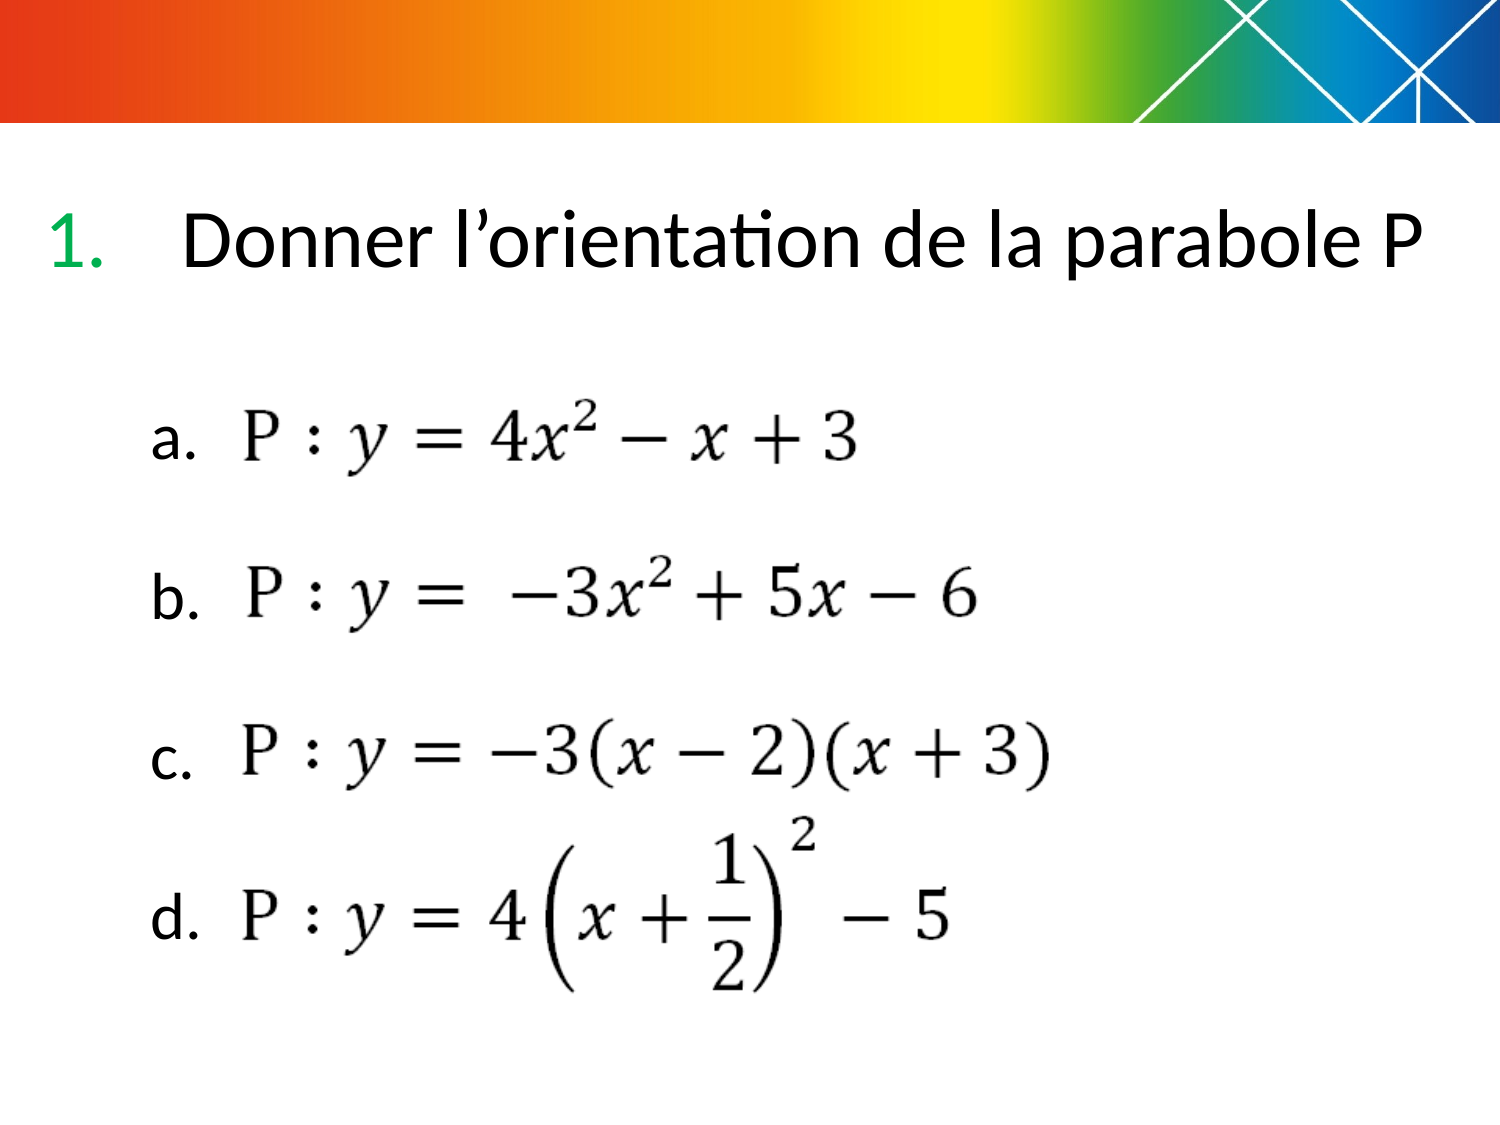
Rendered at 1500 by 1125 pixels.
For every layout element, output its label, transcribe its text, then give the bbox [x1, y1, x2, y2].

title Donner l’orientation de la parabole P [29, 163, 1500, 305]
picture [230, 385, 879, 491]
picture [0, 0, 1359, 123]
picture [230, 538, 998, 641]
text_box a. b. c. d. [135, 385, 691, 1041]
picture [1340, 0, 1500, 123]
picture [230, 704, 1063, 797]
picture [230, 810, 965, 1017]
